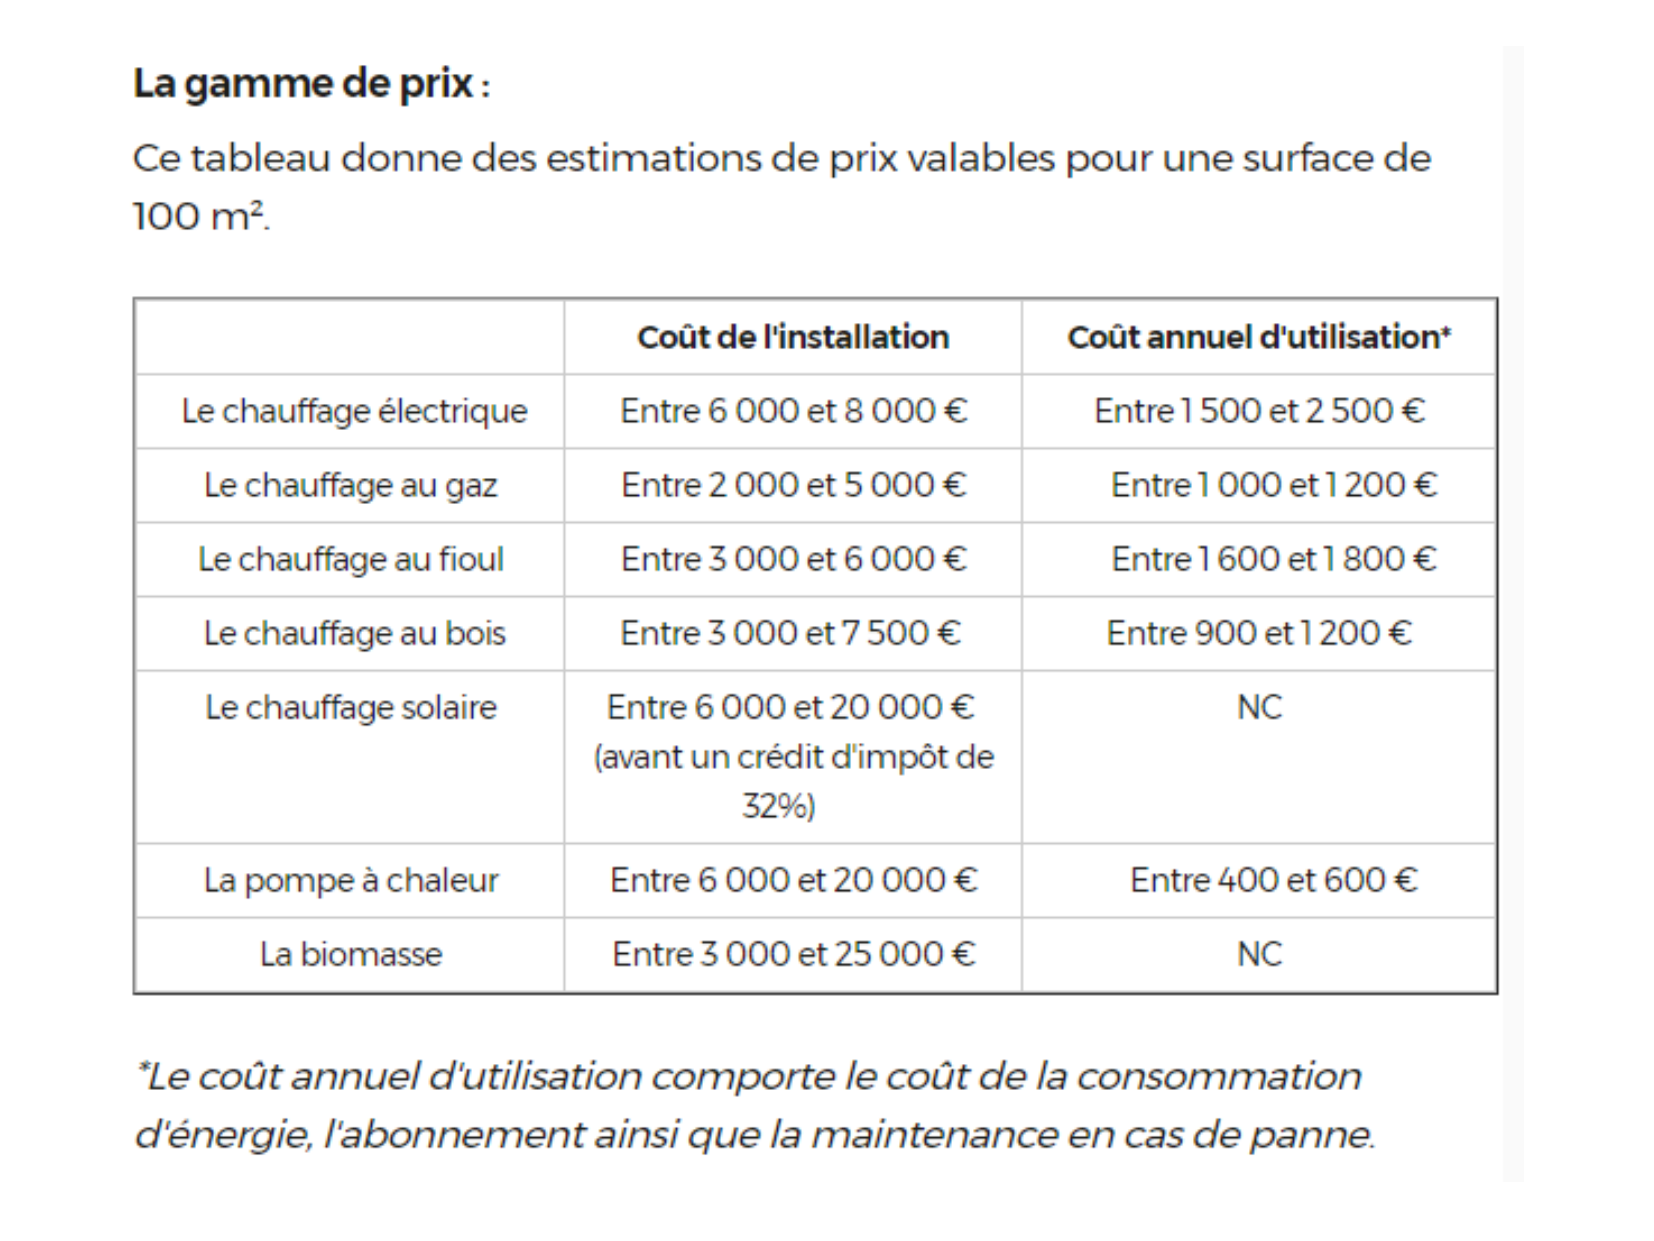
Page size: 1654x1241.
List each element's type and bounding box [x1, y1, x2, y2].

picture [113, 46, 1524, 1182]
